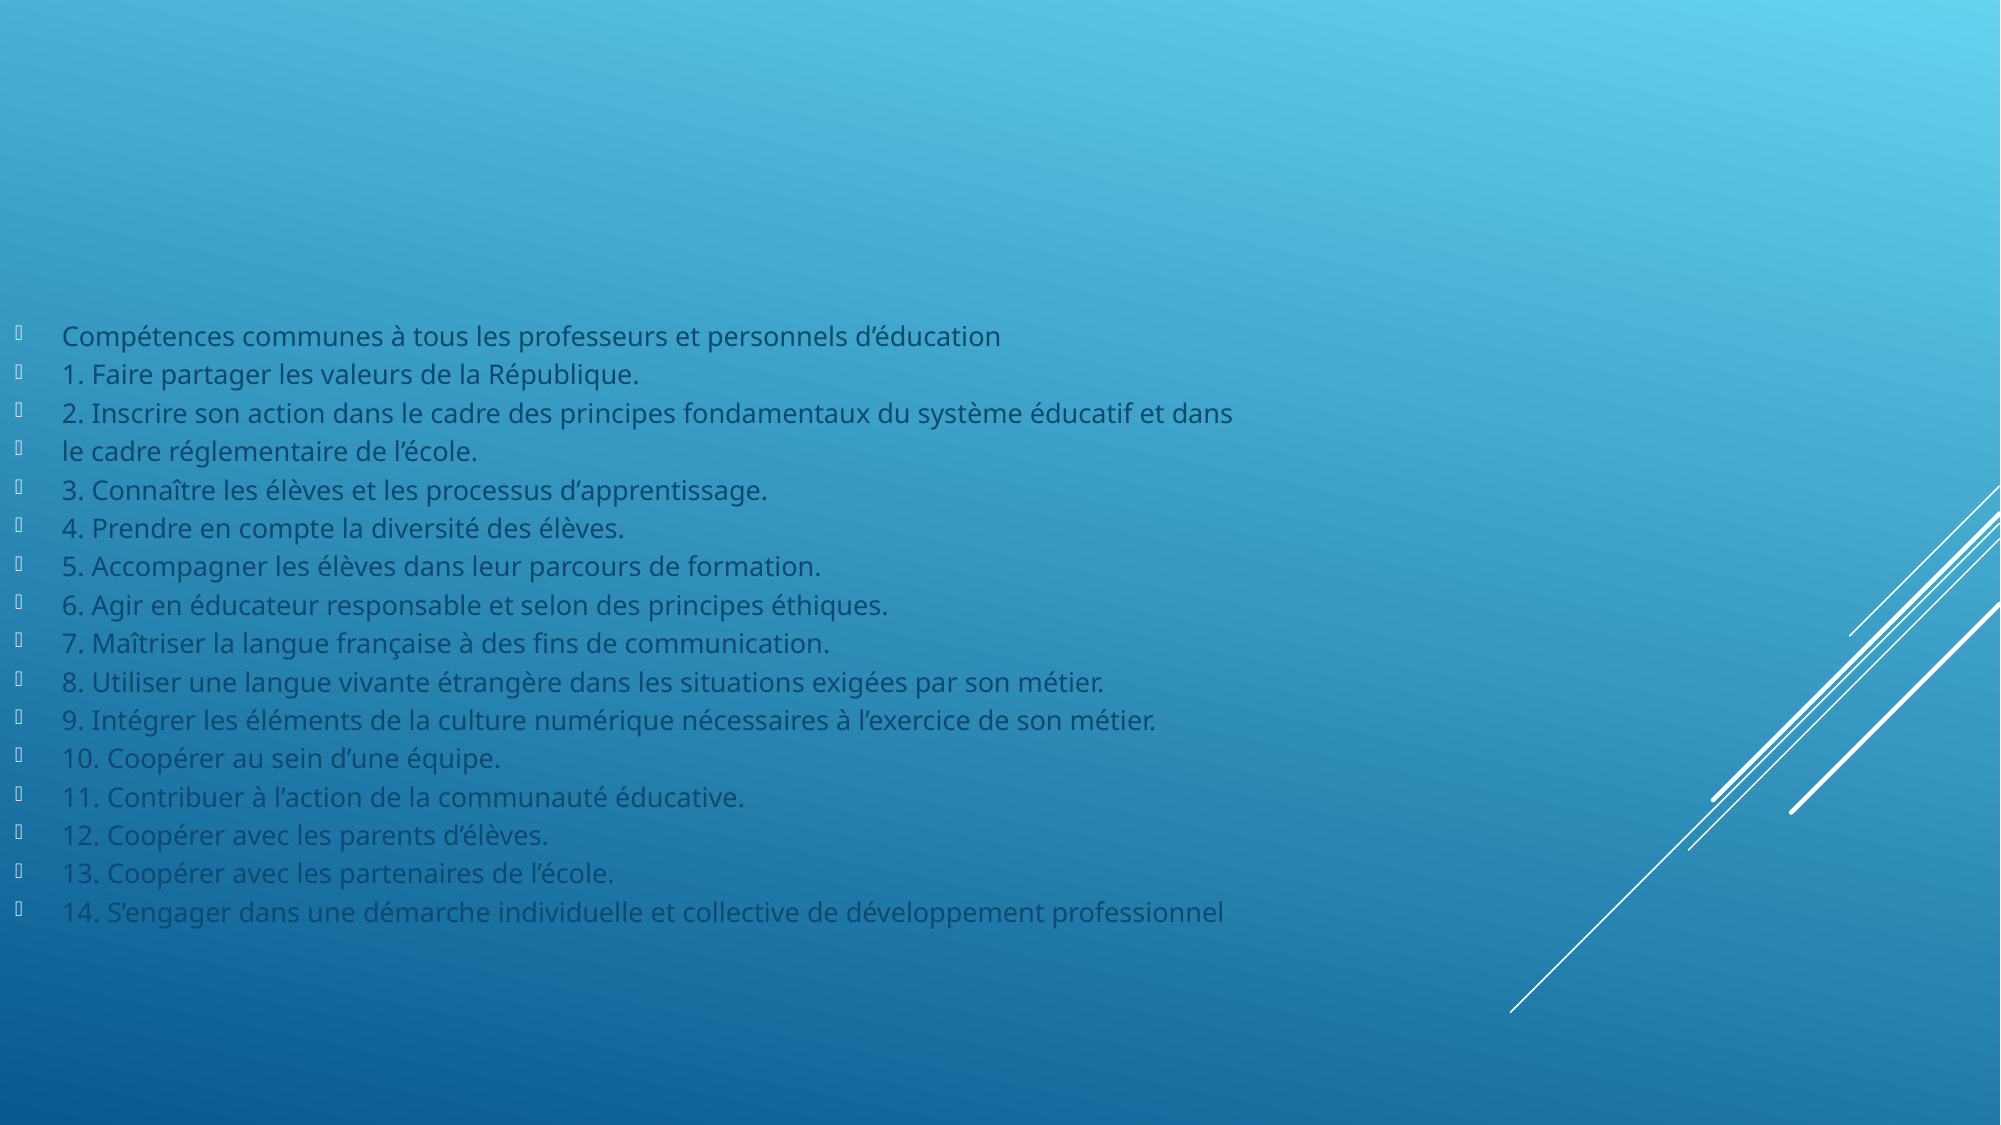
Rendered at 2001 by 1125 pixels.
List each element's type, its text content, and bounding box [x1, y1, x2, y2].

list Compétences communes à tous les professeurs et personnels d’éducation 1. Faire partager les valeurs de la République. 2. Inscrire son action dans le cadre des principes fondamentaux du système éducatif et dans le cadre réglementaire de l’école. 3. Connaître les élèves et les processus d’apprentissage. 4. Prendre en compte la diversité des élèves. 5. Accompagner les élèves dans leur parcours de formation. 6. Agir en éducateur responsable et selon des principes éthiques. 7. Maîtriser la langue française à des fins de communication. 8. Utiliser une langue vivante étrangère dans les situations exigées par son métier. 9. Intégrer les éléments de la culture numérique nécessaires à l’exercice de son métier. 10. Coopérer au sein d’une équipe. 11. Contribuer à l’action de la communauté éducative. 12. Coopérer avec les parents d’élèves. 13. Coopérer avec les partenaires de l’école. 14. S’engager dans une démarche individuelle et collective de développement professionnel [0, 232, 1977, 1021]
